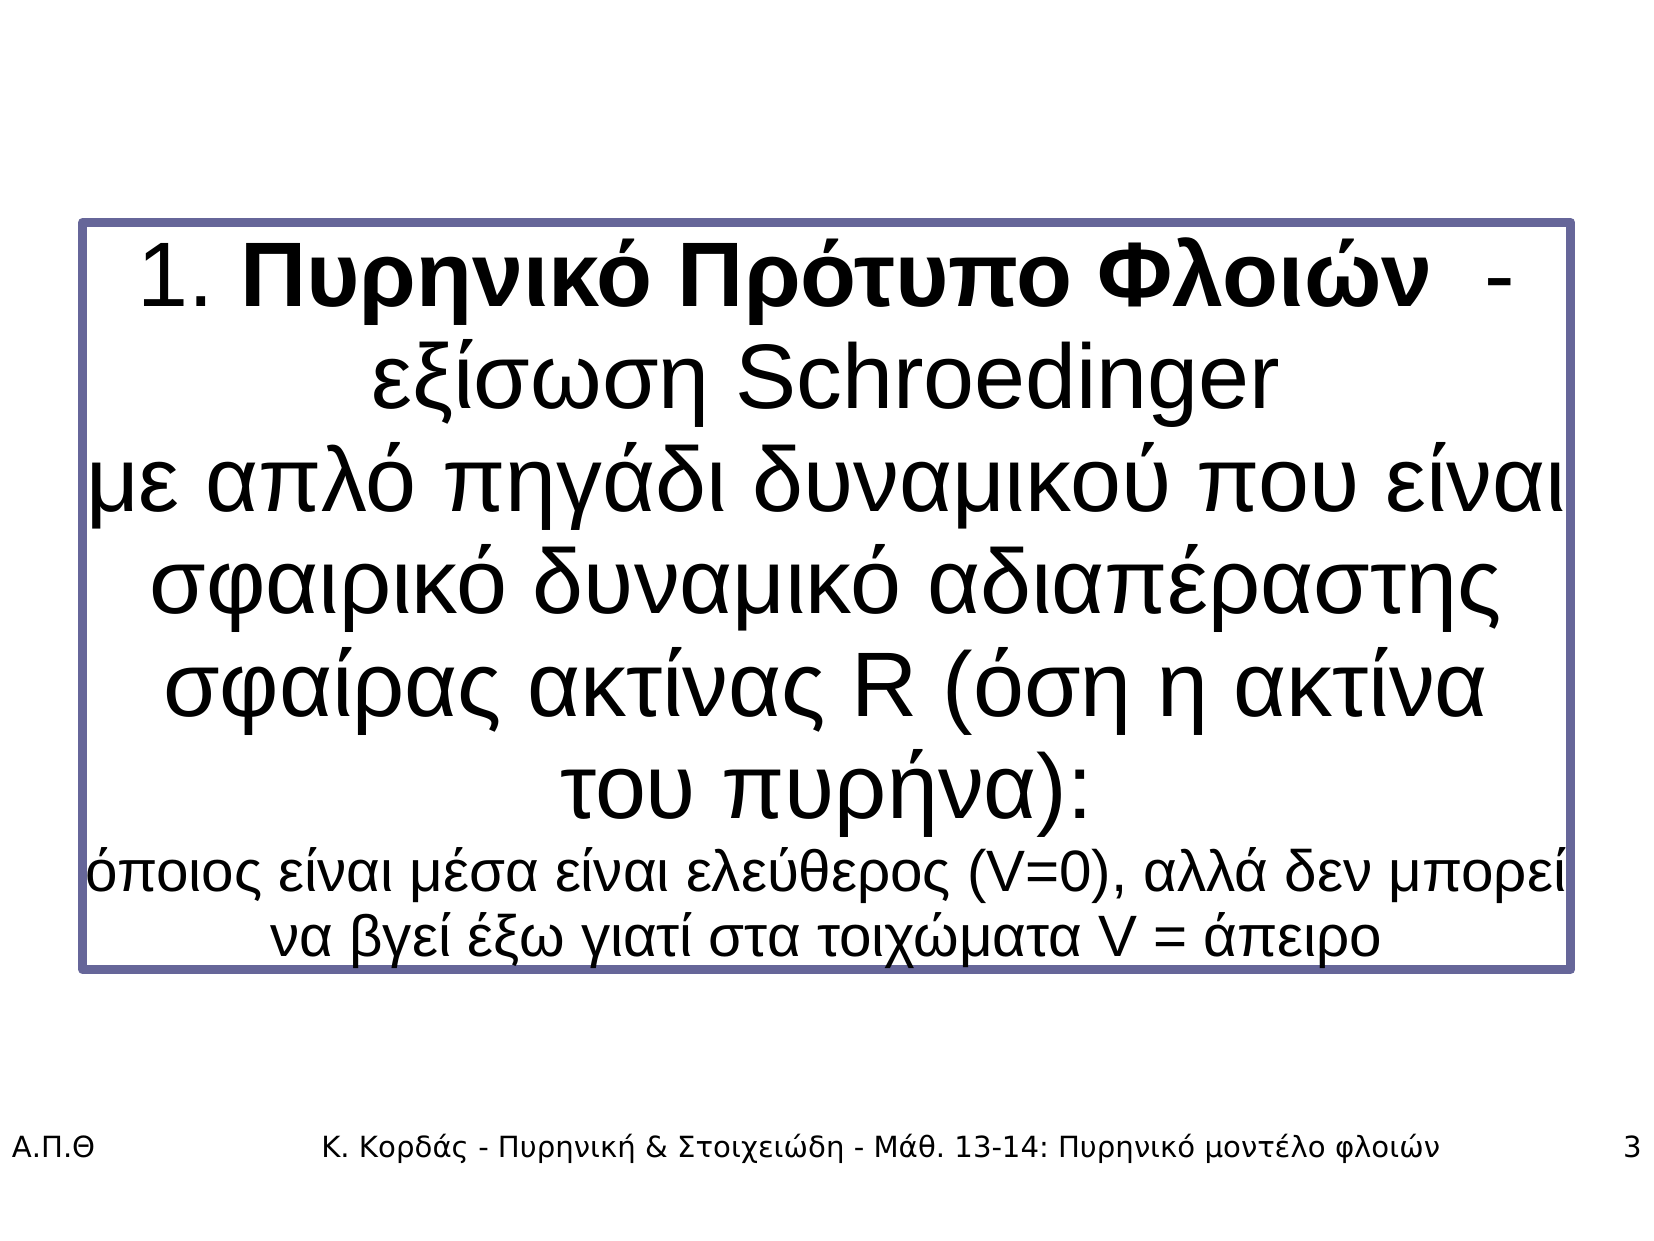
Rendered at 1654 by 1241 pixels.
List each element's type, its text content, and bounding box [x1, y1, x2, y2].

title 1. Πυρηνικό Πρότυπο Φλοιών - εξίσωση Schroedinger με απλό πηγάδι δυναμικού που είναι σφαιρικό δυναμικό αδιαπέραστης σφαίρας ακτίνας R (όση η ακτίνα του πυρήνα): όποιος είναι μέσα είναι ελεύθερος (V=0), αλλά δεν μπορεί να βγεί έξω γιατί στα τοιχώματα V = άπειρο [82, 222, 1571, 970]
